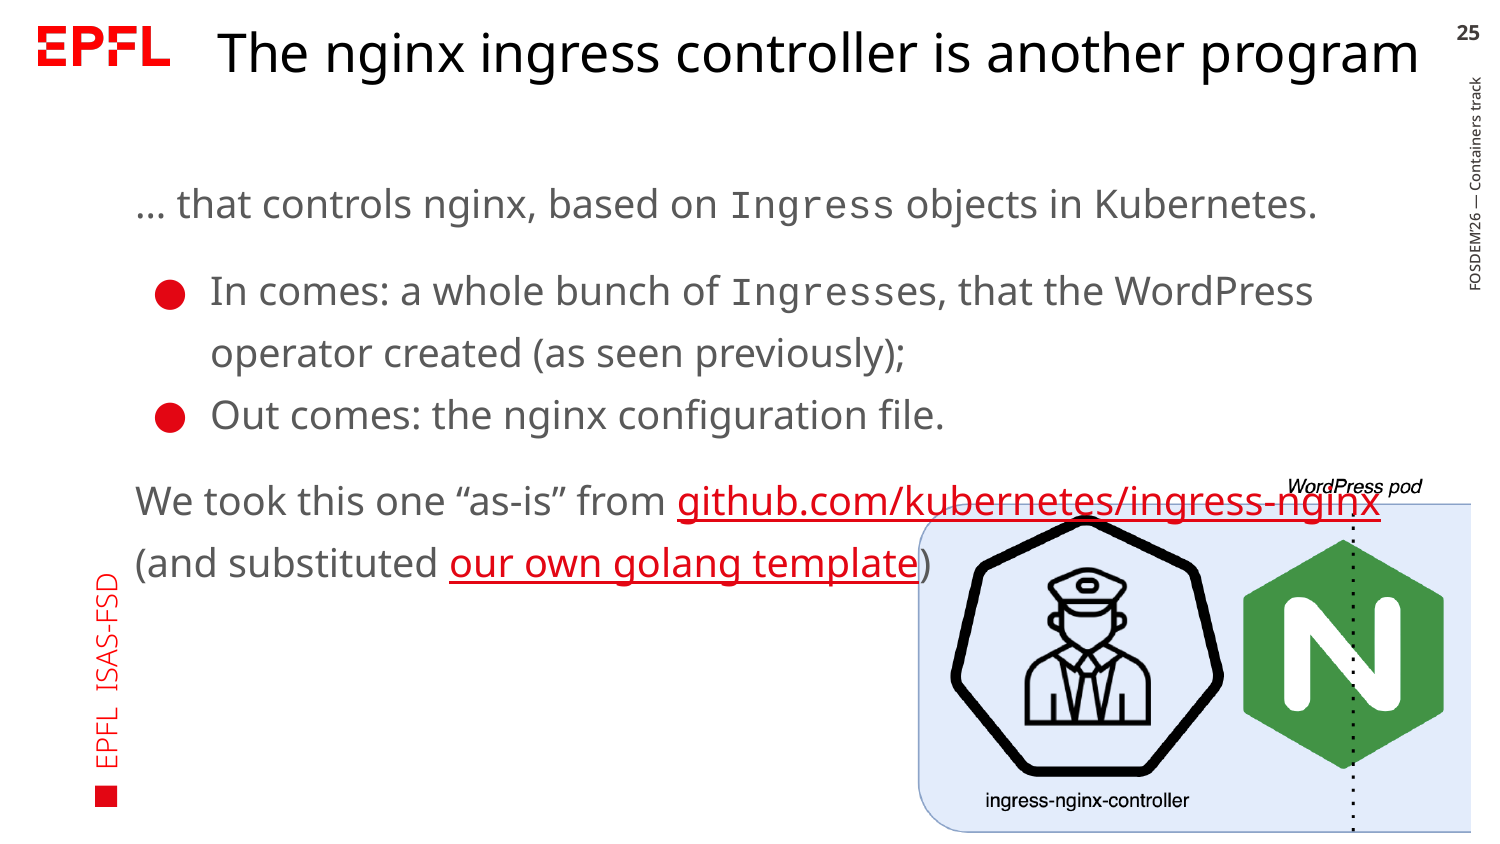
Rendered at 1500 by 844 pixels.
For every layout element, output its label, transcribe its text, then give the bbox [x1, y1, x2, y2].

picture [38, 26, 170, 66]
title The nginx ingress controller is another program [202, 0, 1449, 152]
slide_number <number> [1415, 0, 1496, 65]
picture [906, 425, 1471, 844]
list … that controls nginx, based on Ingress objects in Kubernetes. In comes: a whole bunch of Ingresses, that the WordPress operator created (as seen previously); Out comes: the nginx configuration file. We took this one “as-is” from github.com/kubernetes/ingress-nginx (and substituted our own golang template) [120, 152, 1449, 756]
